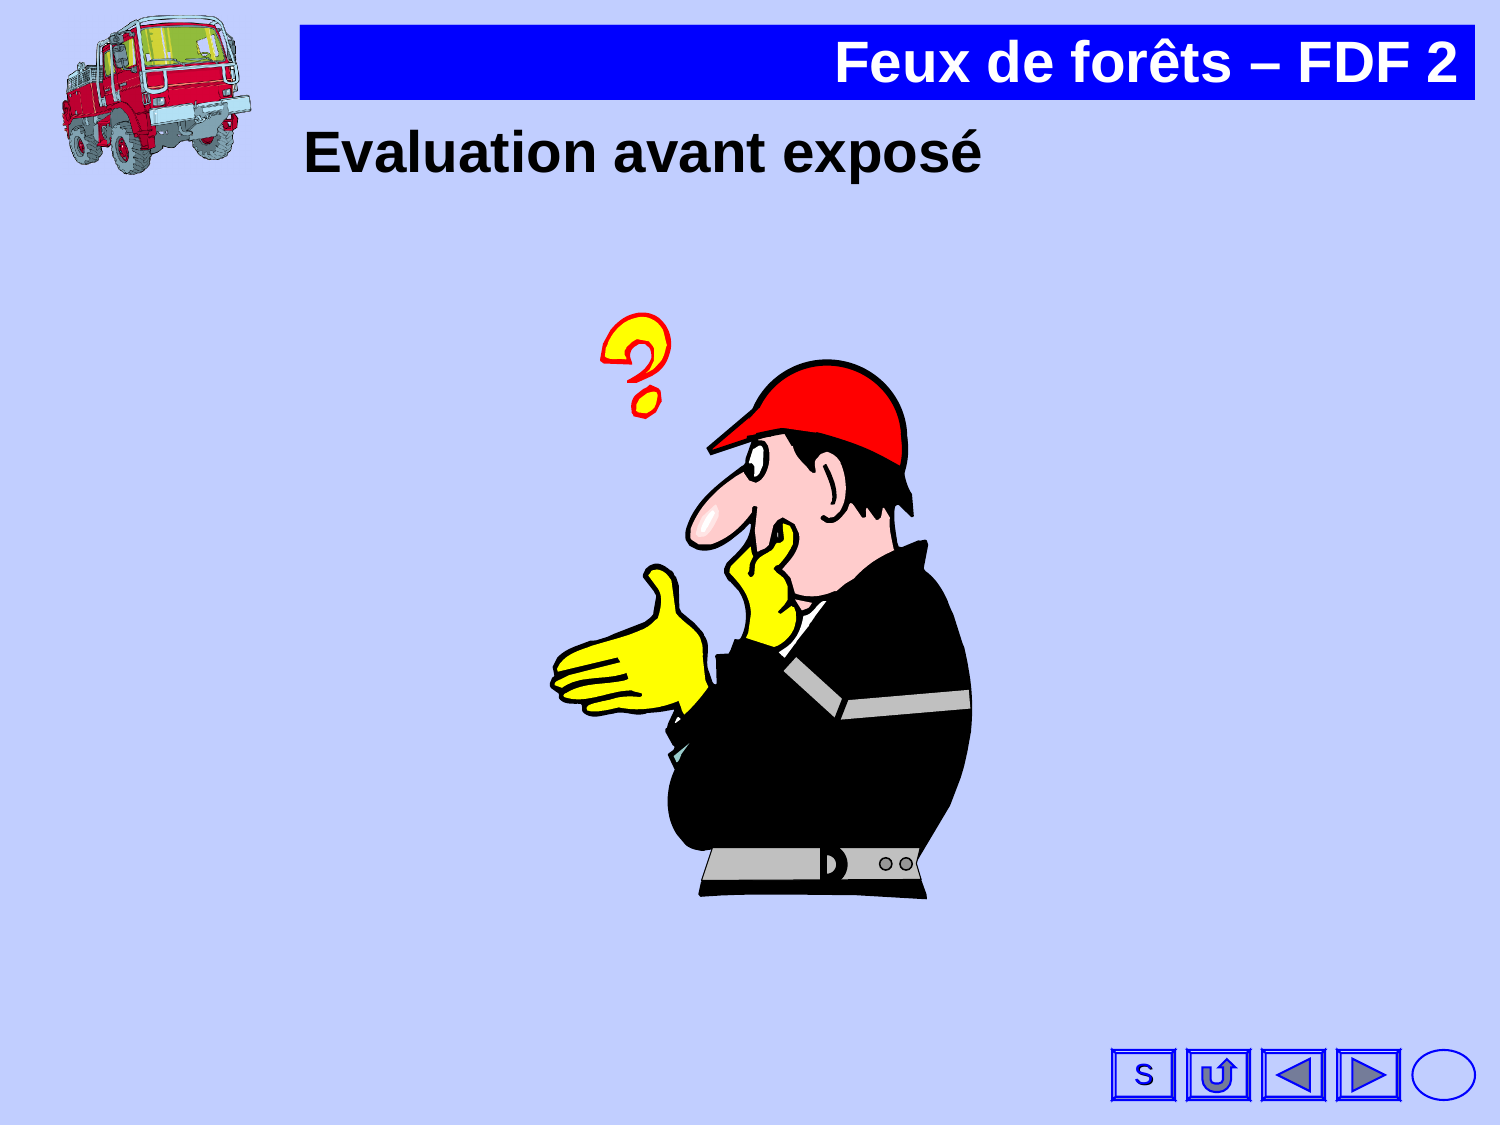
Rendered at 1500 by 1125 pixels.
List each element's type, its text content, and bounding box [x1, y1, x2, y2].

text_box [631, 384, 662, 420]
text_box Feux de forêts – FDF 2 [299, 24, 1475, 100]
text_box [1412, 1049, 1476, 1101]
text_box Evaluation avant exposé [288, 112, 1000, 193]
text_box [600, 312, 672, 383]
text_box [549, 362, 973, 900]
